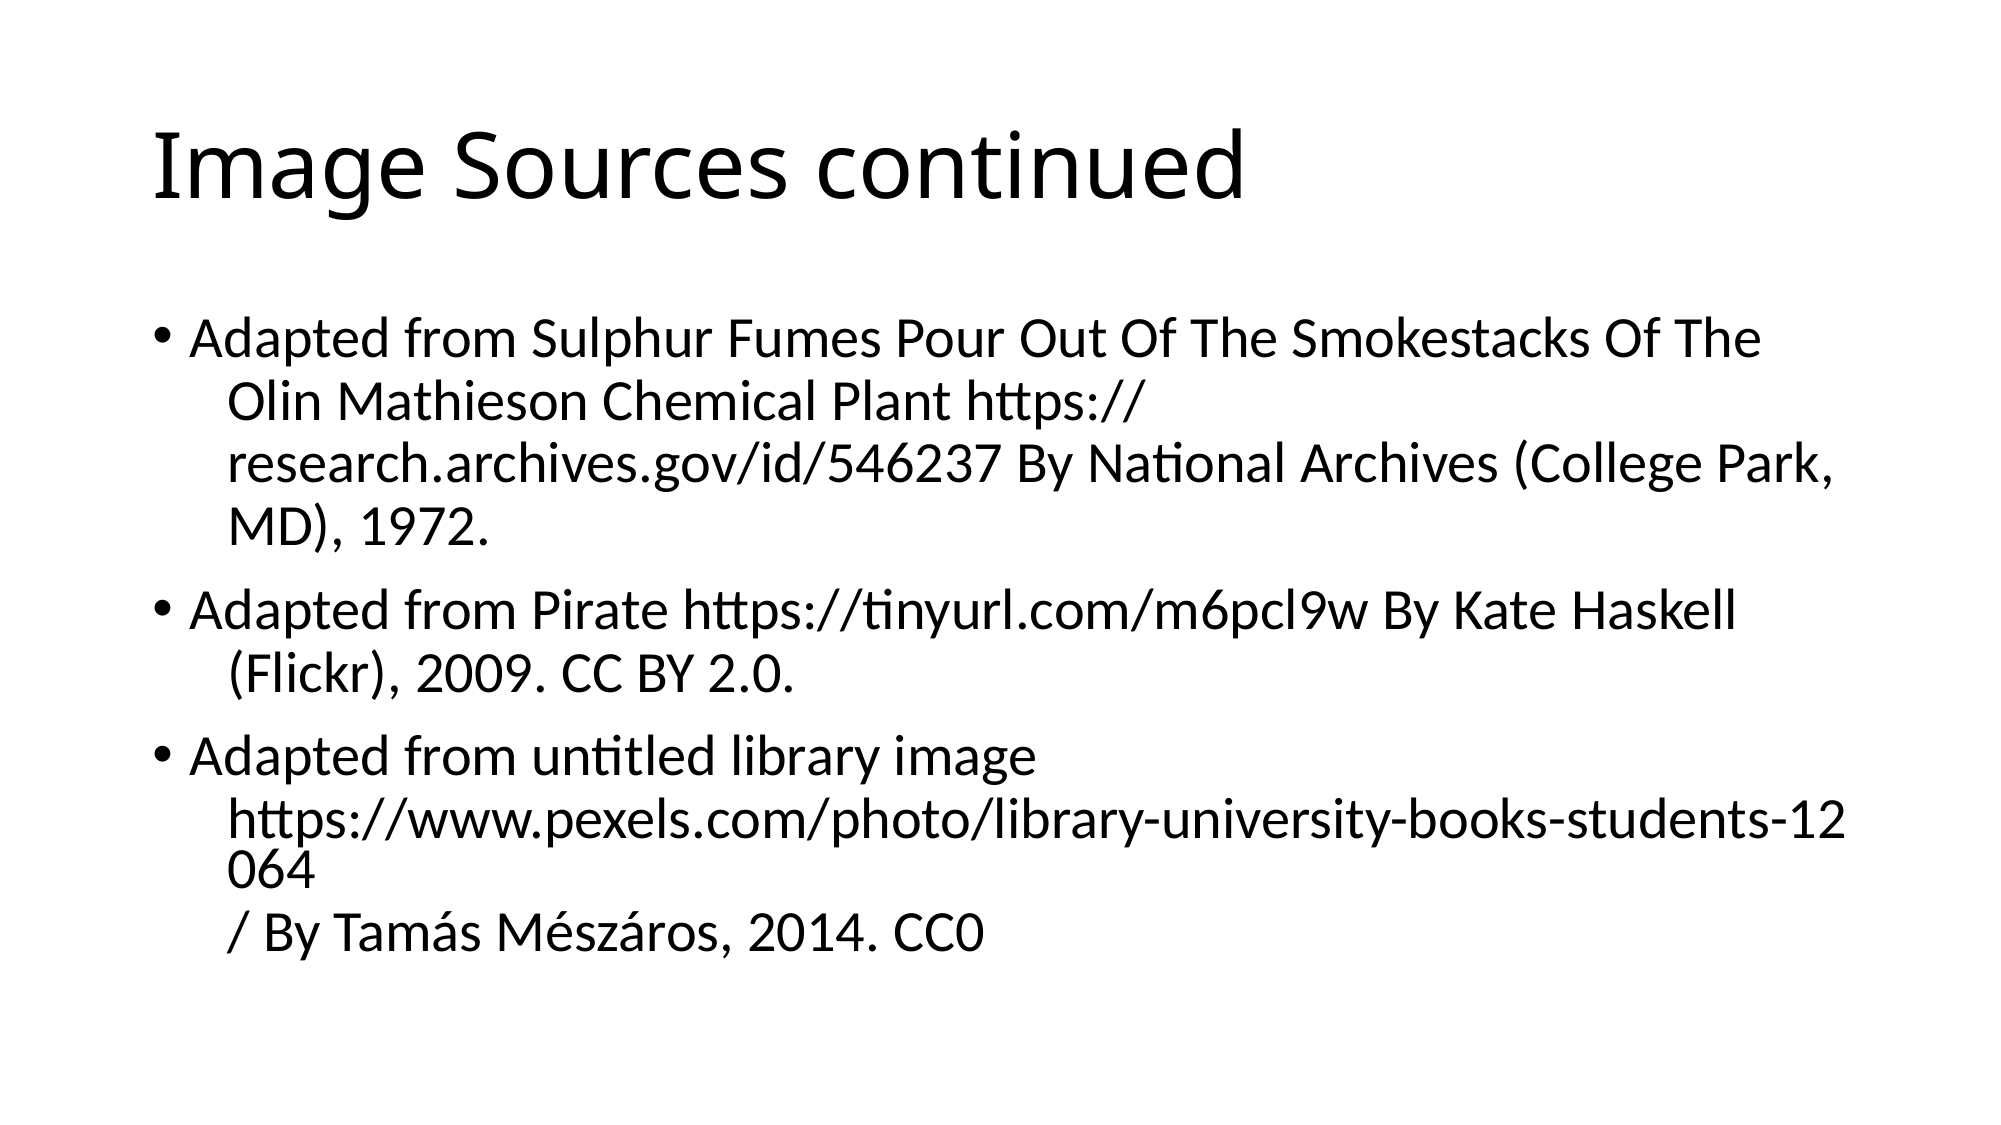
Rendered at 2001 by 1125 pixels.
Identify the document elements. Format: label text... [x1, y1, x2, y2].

title Image Sources continued [137, 59, 1863, 278]
list Adapted from Sulphur Fumes Pour Out Of The Smokestacks Of The Olin Mathieson Chemical Plant https://research.archives.gov/id/546237 By National Archives (College Park, MD), 1972. Adapted from Pirate https://tinyurl.com/m6pcl9w By Kate Haskell (Flickr), 2009. CC BY 2.0. Adapted from untitled library image https://www.pexels.com/photo/library-university-books-students-12064/ By Tamás Mészáros, 2014. CC0 [137, 299, 1863, 1014]
